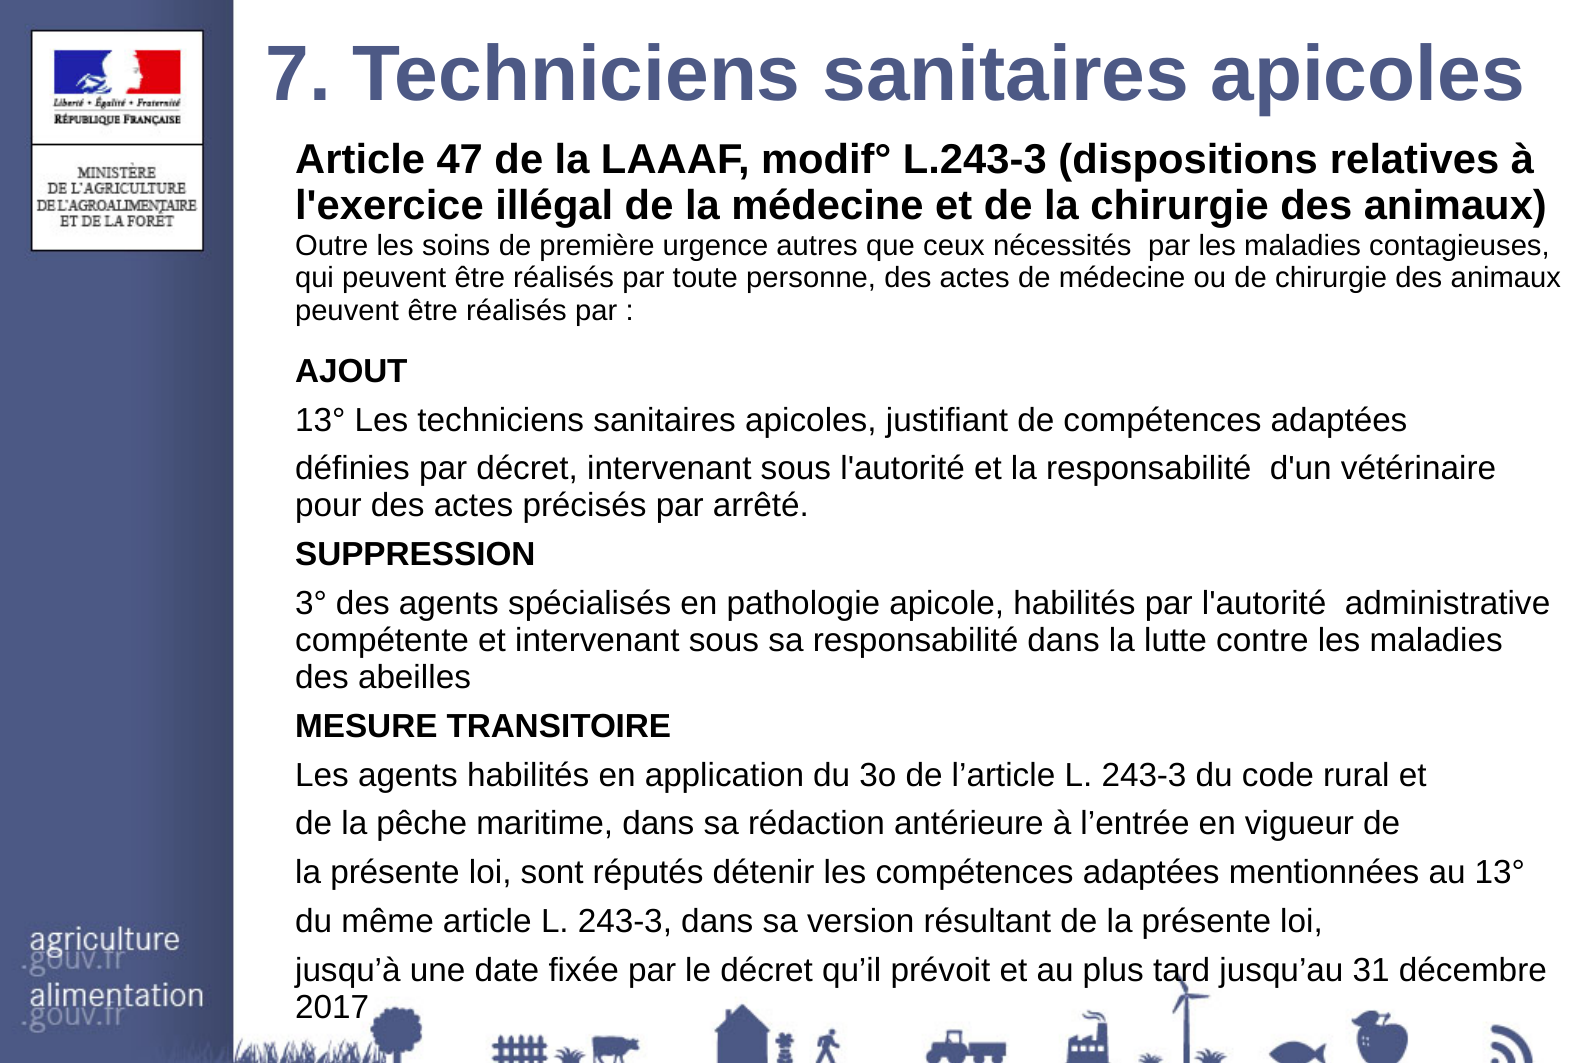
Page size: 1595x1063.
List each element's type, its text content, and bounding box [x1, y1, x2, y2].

picture [0, 0, 1595, 1063]
title 7. Techniciens sanitaires apicoles [265, 29, 1536, 119]
list Article 47 de la LAAAF, modif° L.243-3 (dispositions relatives à l'exercice illégal de la médecine et de la chirurgie des animaux) Outre les soins de première urgence autres que ceux nécessités par les maladies contagieuses, qui peuvent être réalisés par toute personne, des actes de médecine ou de chirurgie des animaux peuvent être réalisés par : AJOUT 13° Les techniciens sanitaires apicoles, justifiant de compétences adaptées définies par décret, intervenant sous l'autorité et la responsabilité d'un vétérinaire pour des actes précisés par arrêté. SUPPRESSION 3° des agents spécialisés en pathologie apicole, habilités par l'autorité administrative compétente et intervenant sous sa responsabilité dans la lutte contre les maladies des abeilles MESURE TRANSITOIRE Les agents habilités en application du 3o de l’article L. 243-3 du code rural et de la pêche maritime, dans sa rédaction antérieure à l’entrée en vigueur de la présente loi, sont réputés détenir les compétences adaptées mentionnées au 13° du même article L. 243-3, dans sa version résultant de la présente loi, jusqu’à une date fixée par le décret qu’il prévoit et au plus tard jusqu’au 31 décembre 2017 [295, 135, 1565, 1035]
